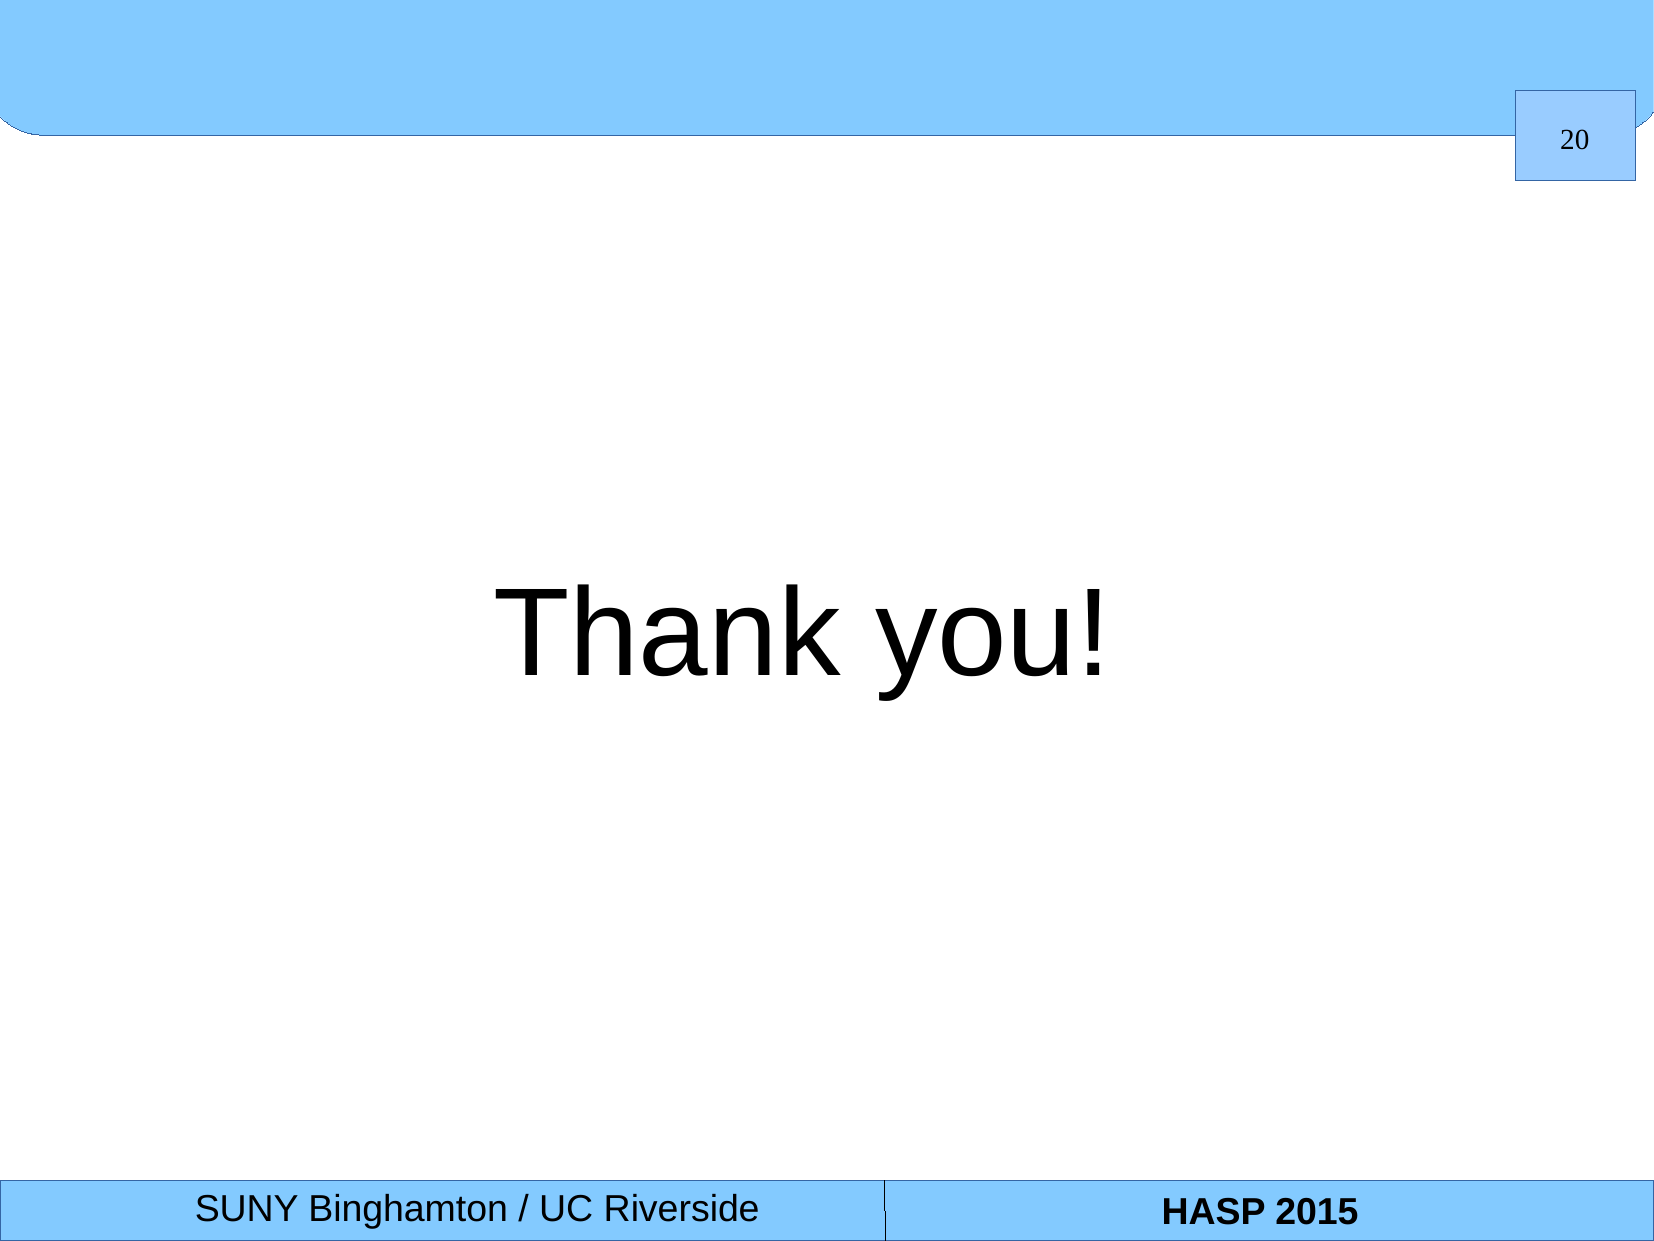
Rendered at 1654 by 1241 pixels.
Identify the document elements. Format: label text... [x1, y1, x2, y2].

text_box [1515, 120, 1636, 166]
text_box Thank you! [165, 555, 1441, 710]
